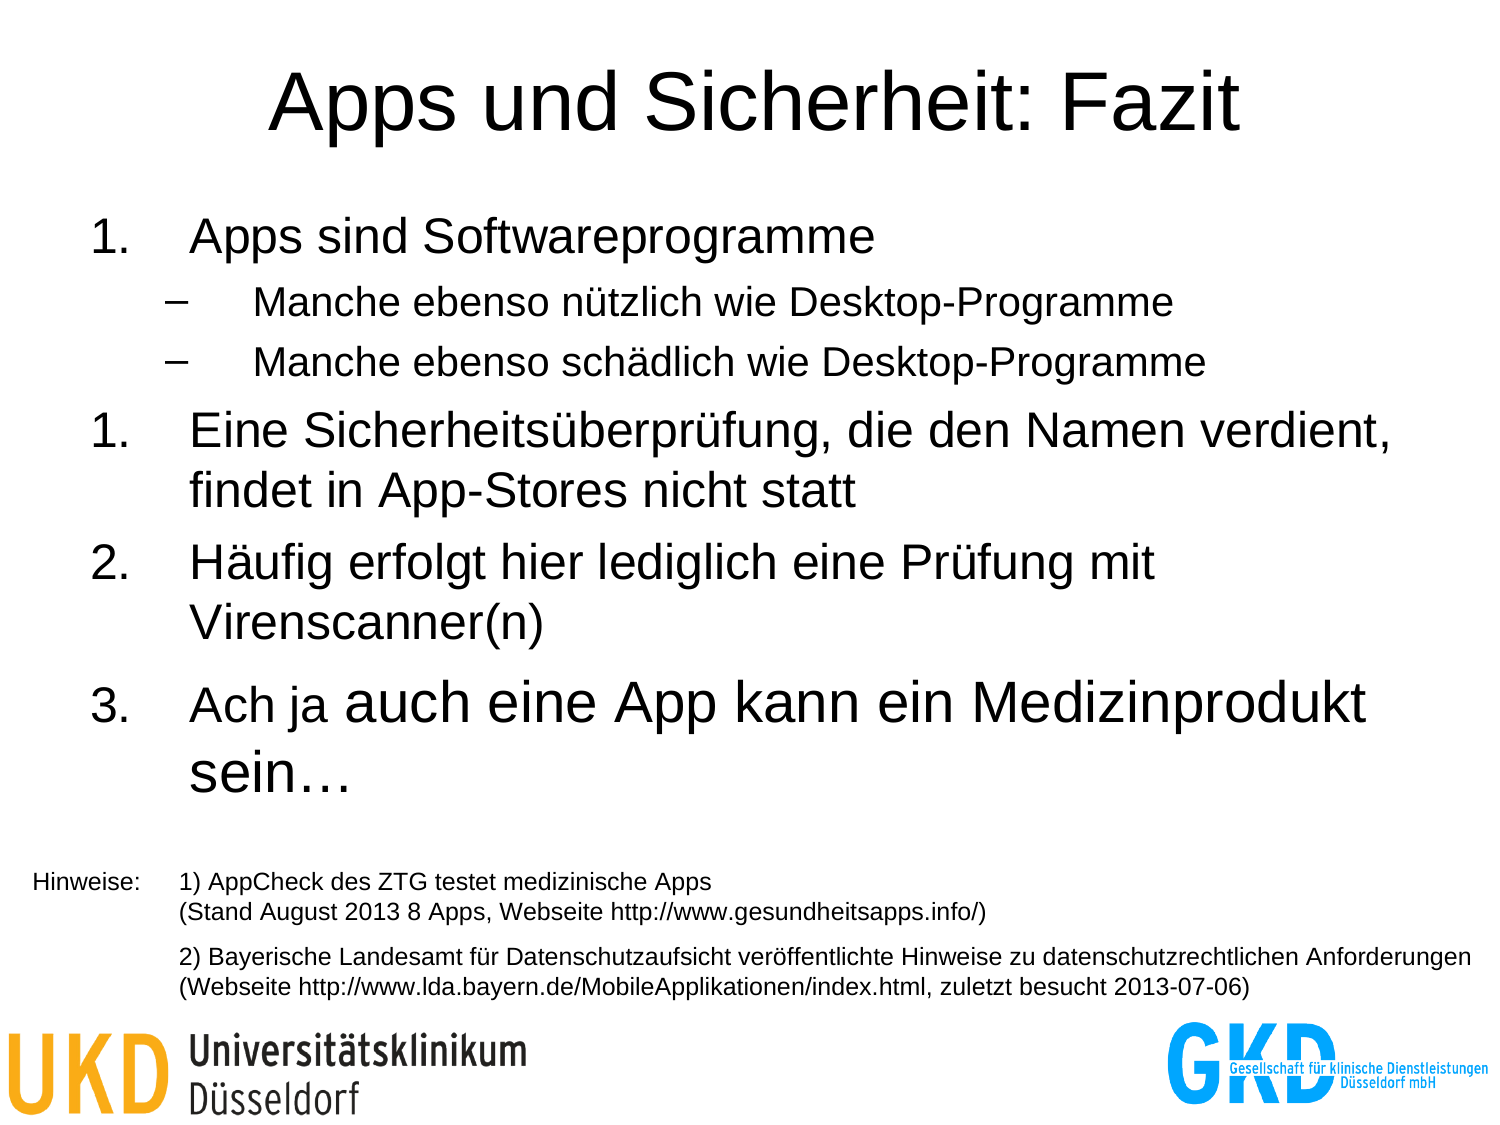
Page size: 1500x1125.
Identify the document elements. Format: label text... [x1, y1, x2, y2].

text_box Hinweise: 1) AppCheck des ZTG testet medizinische Apps (Stand August 2013 8 Apps, Webseite http://www.gesundheitsapps.info/) 2) Bayerische Landesamt für Datenschutzaufsicht veröffentlichte Hinweise zu datenschutzrechtlichen Anforderungen (Webseite http://www.lda.bayern.de/MobileApplikationen/index.html, zuletzt besucht 2013-07-06) [17, 857, 1500, 1009]
title Apps und Sicherheit: Fazit [75, 25, 1436, 169]
picture [1163, 1009, 1500, 1125]
picture [0, 1023, 532, 1125]
list Apps sind Softwareprogramme Manche ebenso nützlich wie Desktop-Programme Manche ebenso schädlich wie Desktop-Programme Eine Sicherheitsüberprüfung, die den Namen verdient, findet in App-Stores nicht statt Häufig erfolgt hier lediglich eine Prüfung mit Virenscanner(n) Ach ja auch eine App kann ein Medizinprodukt sein… [75, 196, 1426, 821]
